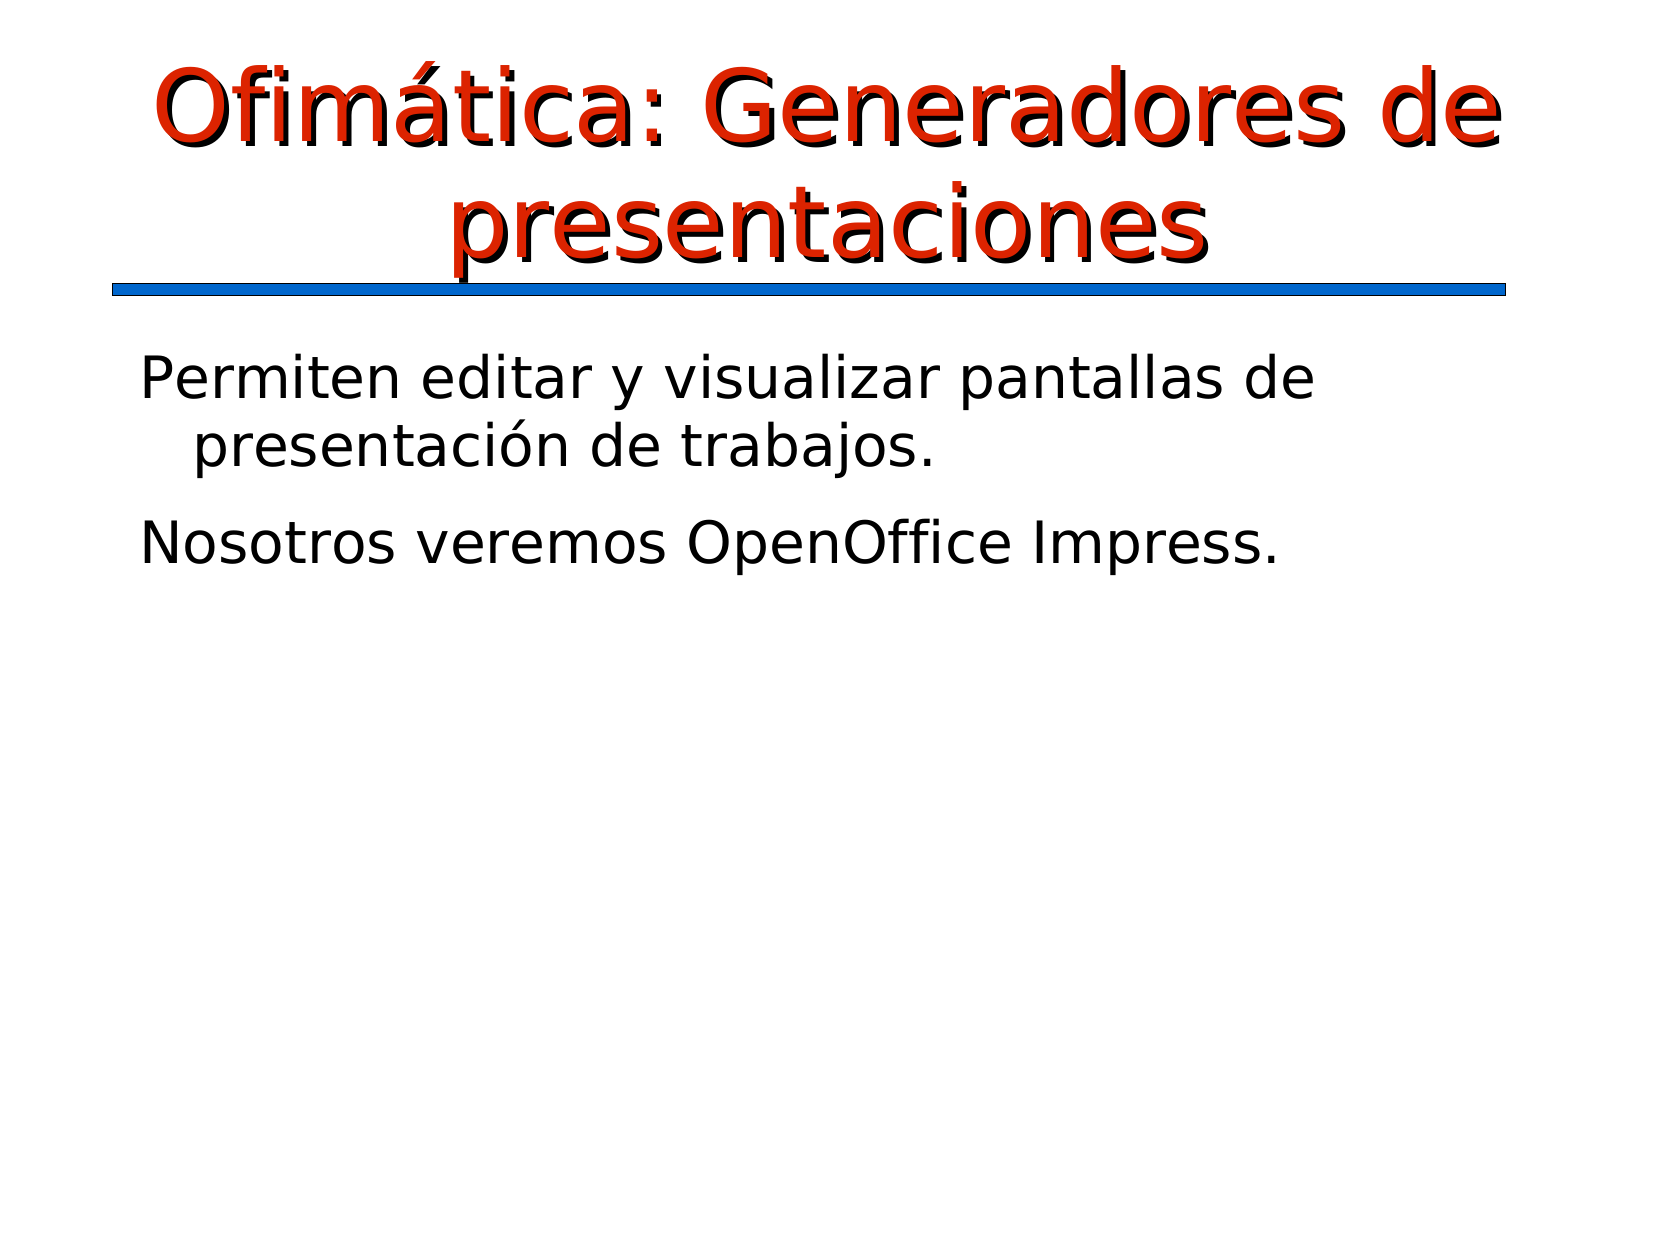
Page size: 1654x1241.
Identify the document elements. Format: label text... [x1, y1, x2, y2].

title Ofimática: Generadores de presentaciones [121, 48, 1534, 282]
list Permiten editar y visualizar pantallas de presentación de trabajos. Nosotros veremos OpenOffice Impress. [121, 344, 1534, 578]
